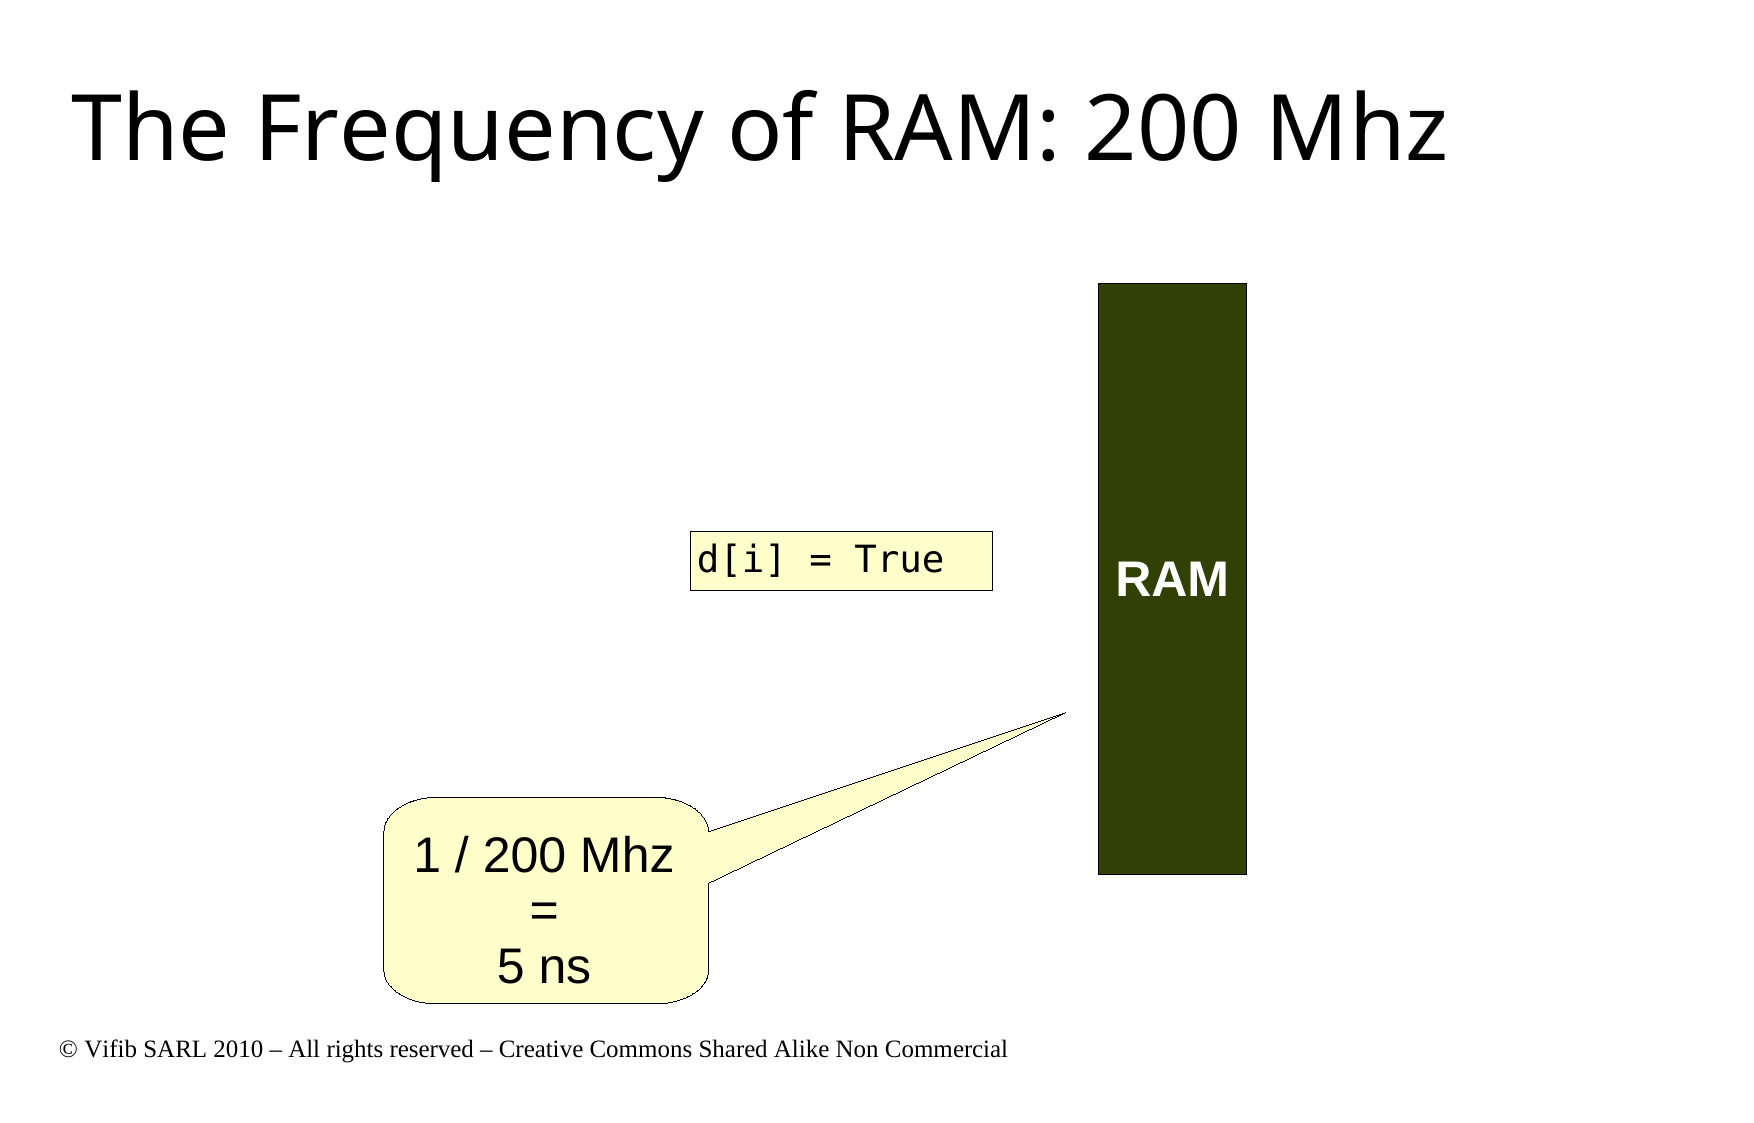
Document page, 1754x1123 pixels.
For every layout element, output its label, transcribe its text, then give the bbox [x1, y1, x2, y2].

text_box [383, 712, 1066, 1004]
text_box RAM [1098, 283, 1247, 875]
title The Frequency of RAM: 200 Mhz [71, 63, 1707, 187]
text_box 1 / 200 Mhz = 5 ns [413, 826, 676, 995]
text_box d[i] = True [690, 531, 993, 591]
